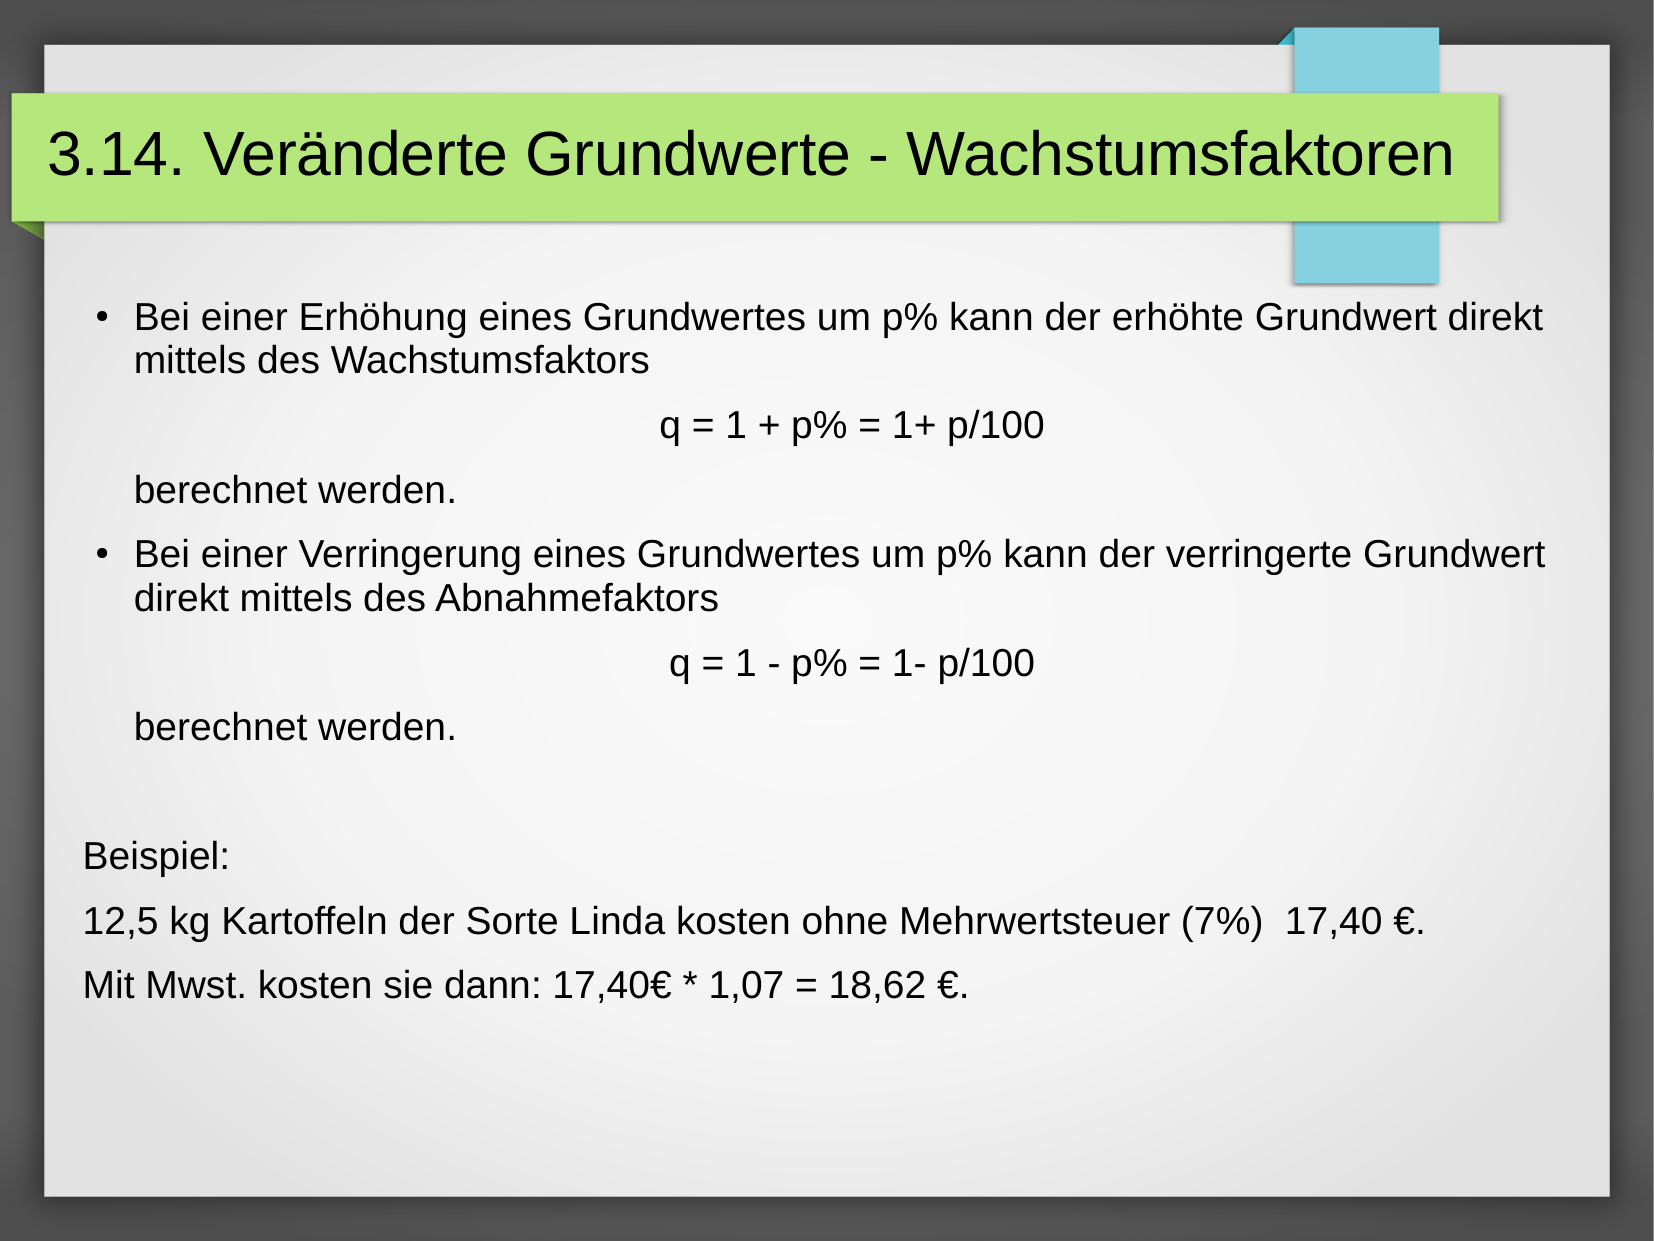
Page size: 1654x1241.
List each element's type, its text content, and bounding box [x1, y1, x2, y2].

list Bei einer Erhöhung eines Grundwertes um p% kann der erhöhte Grundwert direkt mittels des Wachstumsfaktors q = 1 + p% = 1+ p/100 berechnet werden. Bei einer Verringerung eines Grundwertes um p% kann der verringerte Grundwert direkt mittels des Abnahmefaktors q = 1 - p% = 1- p/100 berechnet werden. Beispiel: 12,5 kg Kartoffeln der Sorte Linda kosten ohne Mehrwertsteuer (7%) 17,40 €. Mit Mwst. kosten sie dann: 17,40€ * 1,07 = 18,62 €. [82, 295, 1571, 1015]
title 3.14. Veränderte Grundwerte - Wachstumsfaktoren [47, 69, 1571, 238]
picture [0, 0, 1654, 1241]
